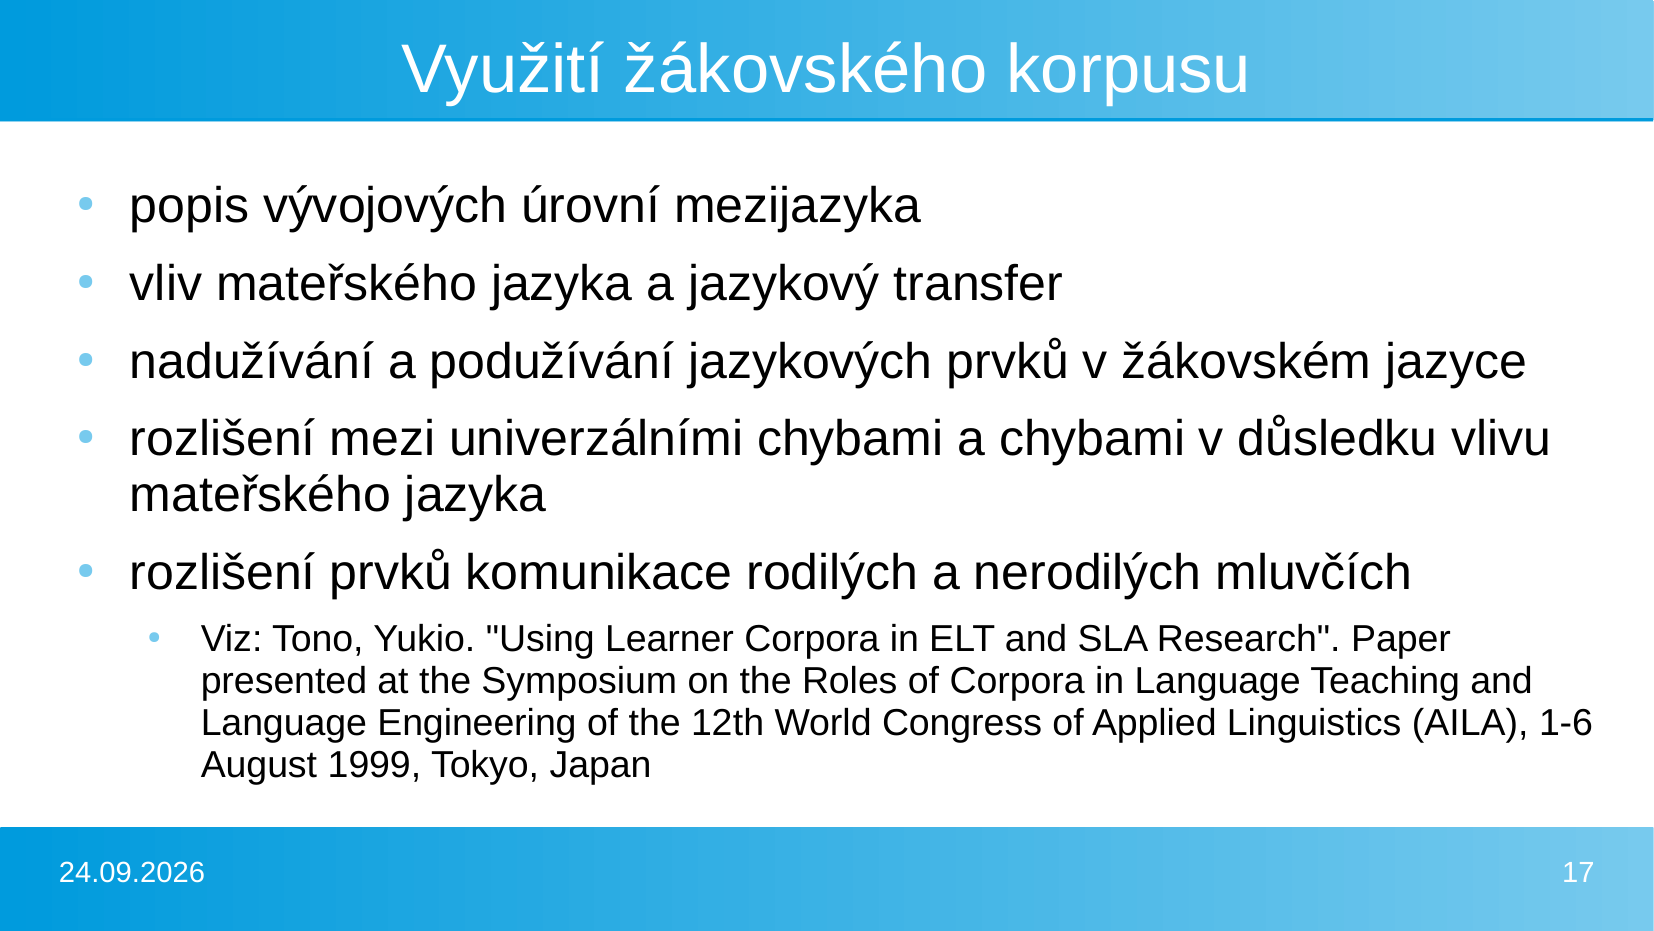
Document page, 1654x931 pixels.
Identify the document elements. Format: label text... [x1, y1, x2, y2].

list popis vývojových úrovní mezijazyka vliv mateřského jazyka a jazykový transfer nadužívání a podužívání jazykových prvků v žákovském jazyce rozlišení mezi univerzálními chybami a chybami v důsledku vlivu mateřského jazyka rozlišení prvků komunikace rodilých a nerodilých mluvčích Viz: Tono, Yukio. "Using Learner Corpora in ELT and SLA Research". Paper presented at the Symposium on the Roles of Corpora in Language Teaching and Language Engineering of the 12th World Congress of Applied Linguistics (AILA), 1-6 August 1999, Tokyo, Japan [59, 177, 1595, 768]
title Využití žákovského korpusu [59, 29, 1595, 108]
